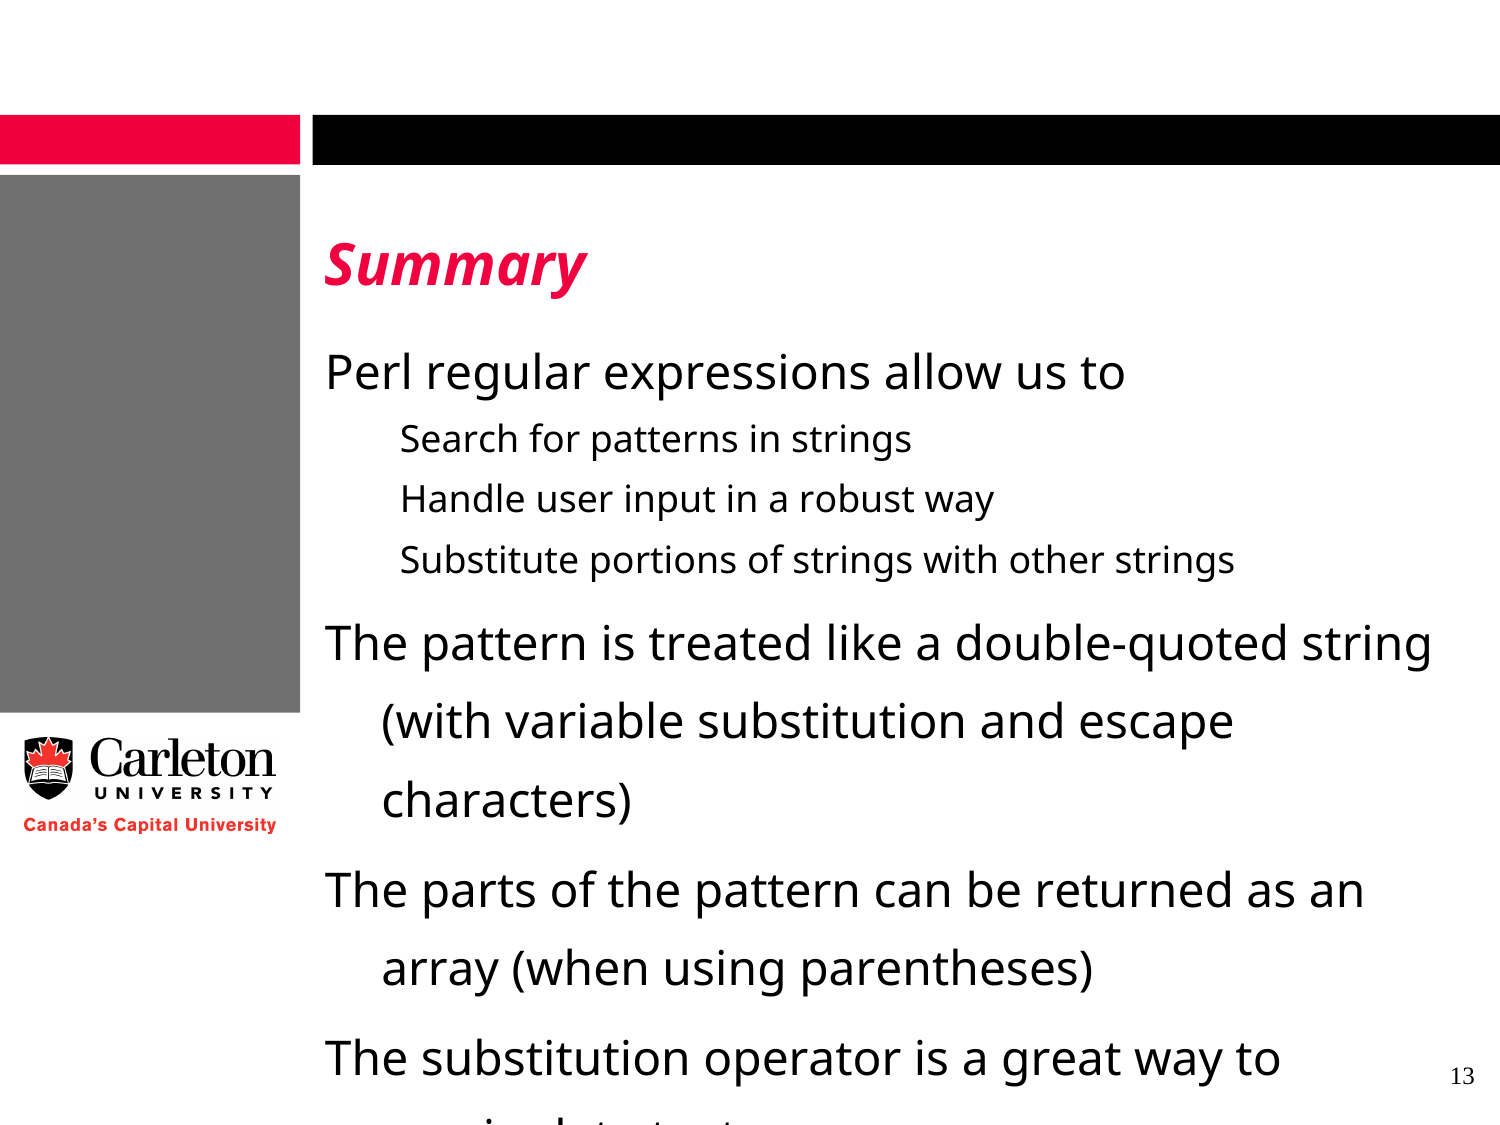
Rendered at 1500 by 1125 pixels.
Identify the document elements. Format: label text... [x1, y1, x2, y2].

title Summary [324, 194, 1450, 324]
picture [24, 737, 276, 834]
list Perl regular expressions allow us to Search for patterns in strings Handle user input in a robust way Substitute portions of strings with other strings The pattern is treated like a double-quoted string (with variable substitution and escape characters) The parts of the pattern can be returned as an array (when using parentheses) The substitution operator is a great way to manipulate text See Chapter 9 of Perl 5 Tutorial for more info. [324, 324, 1450, 1082]
